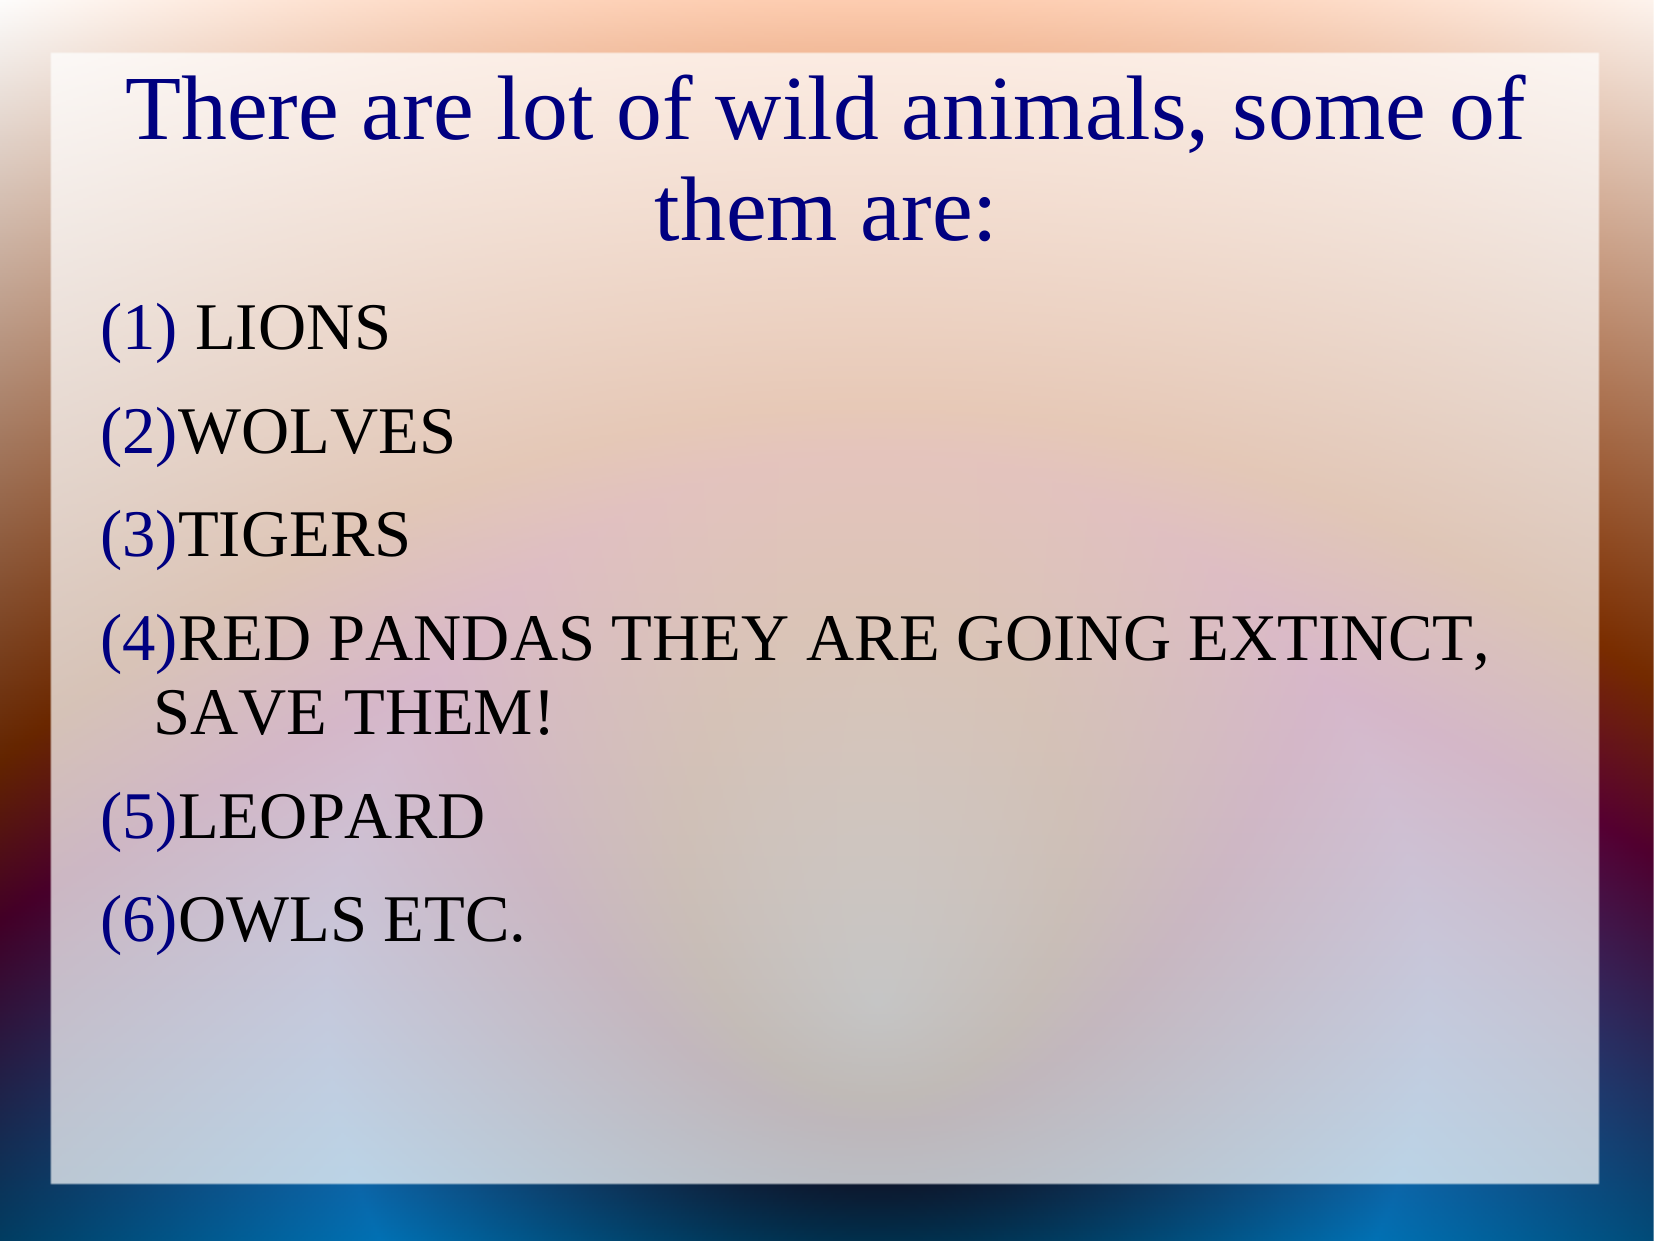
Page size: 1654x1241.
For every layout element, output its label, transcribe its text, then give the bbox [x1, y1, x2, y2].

picture [0, 0, 1654, 1241]
title There are lot of wild animals, some of them are: [82, 55, 1571, 263]
list LIONS WOLVES TIGERS RED PANDAS THEY ARE GOING EXTINCT, SAVE THEM! LEOPARD OWLS ETC. [82, 290, 1571, 1034]
